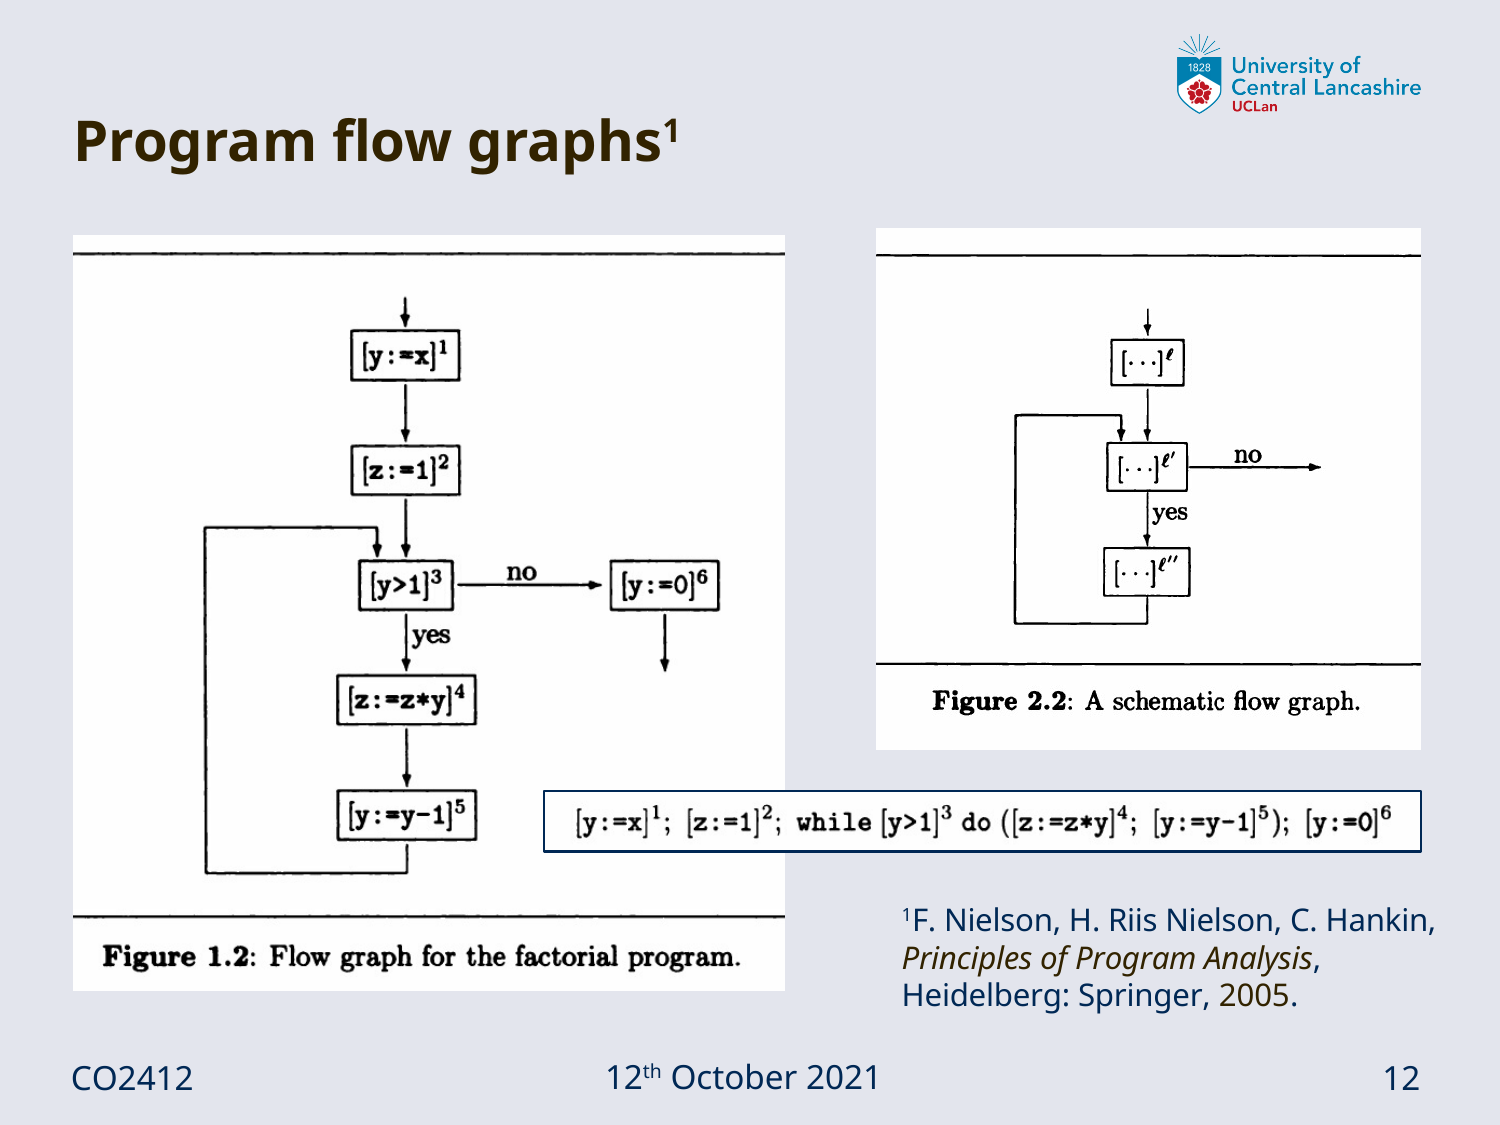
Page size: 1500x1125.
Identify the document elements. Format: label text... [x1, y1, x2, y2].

picture [73, 235, 785, 991]
picture [1177, 34, 1421, 93]
title Program flow graphs1 [58, 93, 1475, 186]
picture [876, 228, 1421, 751]
picture [545, 792, 1420, 851]
text_box 1F. Nielson, H. Riis Nielson, C. Hankin, Principles of Program Analysis, Heidelberg: Springer, 2005. [884, 893, 1461, 1021]
